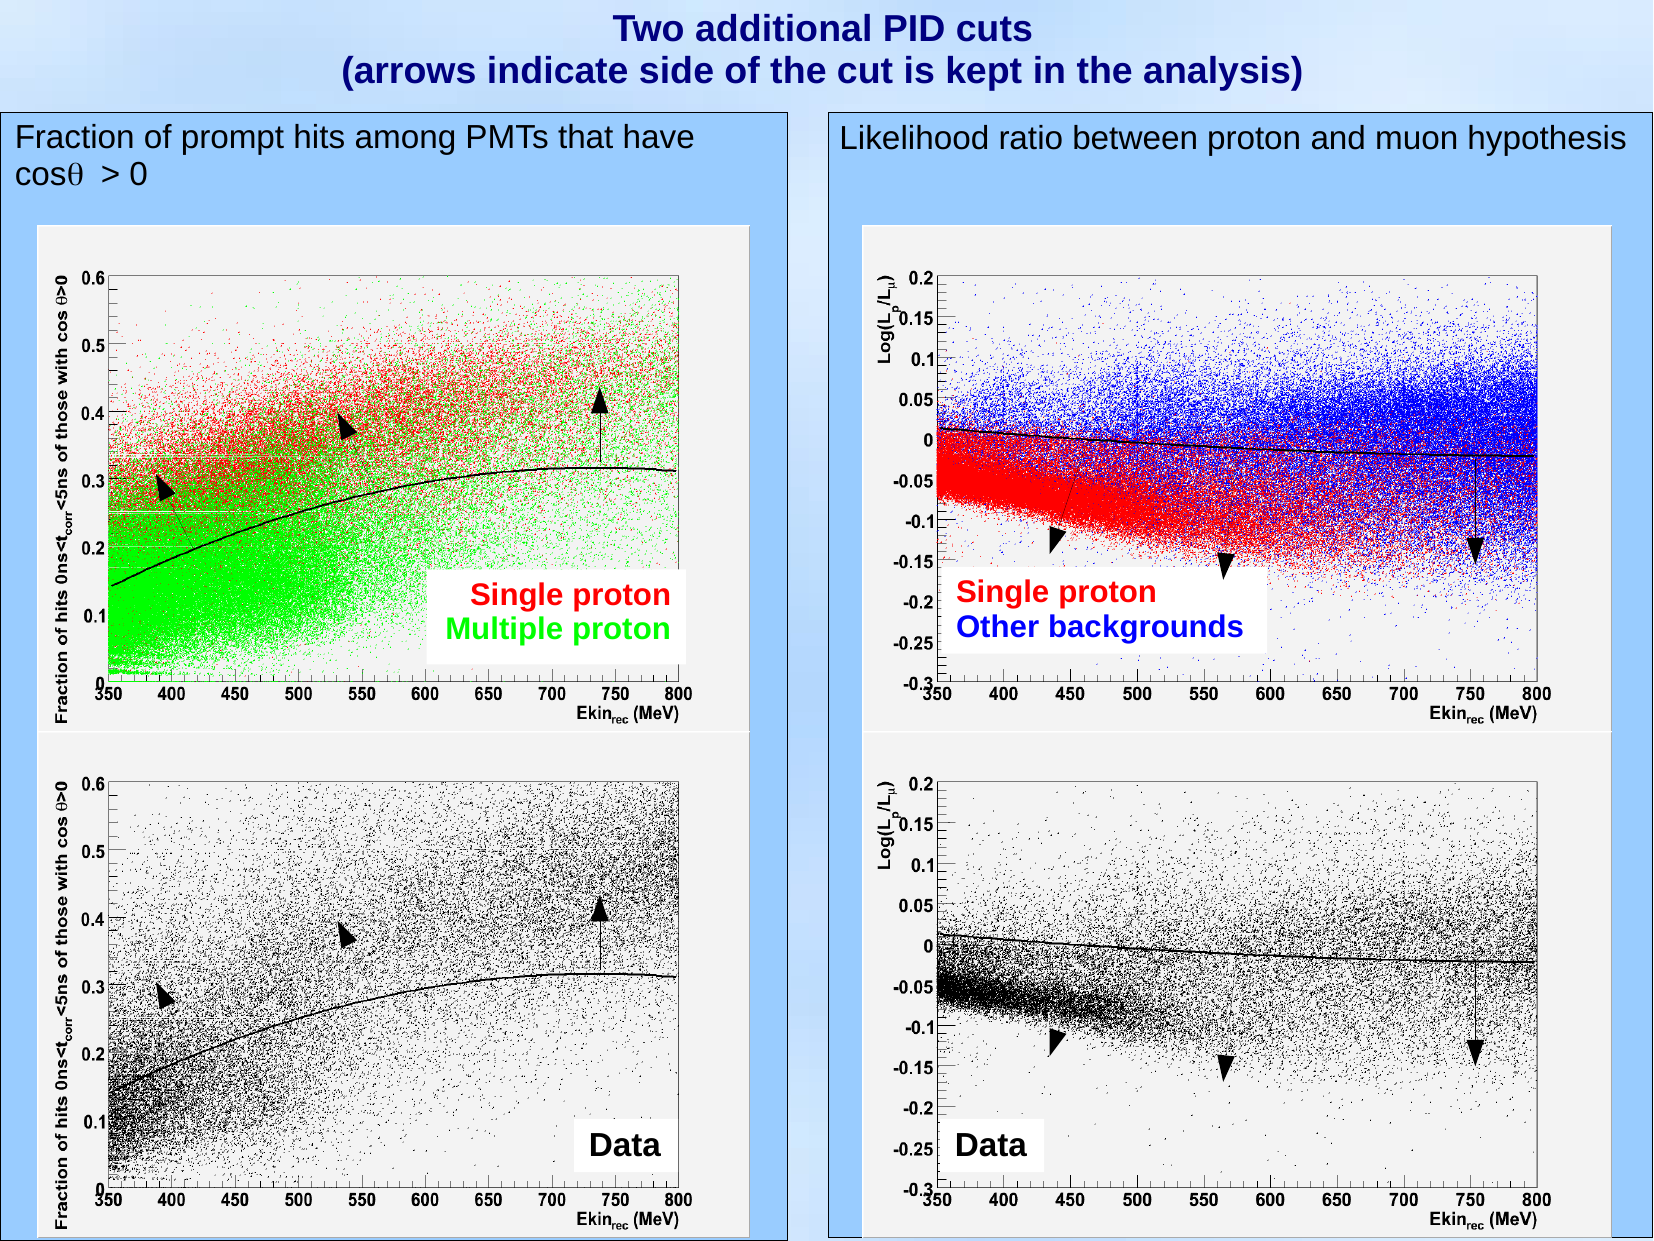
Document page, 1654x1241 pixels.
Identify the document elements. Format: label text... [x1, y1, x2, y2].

text_box Likelihood ratio between proton and muon hypothesis [824, 112, 1653, 165]
text_box Two additional PID cuts (arrows indicate side of the cut is kept in the analysis) [221, 0, 1425, 110]
text_box Data [574, 1118, 679, 1173]
text_box Data [940, 1118, 1045, 1173]
text_box [0, 205, 788, 1241]
picture [0, 0, 1654, 1241]
text_box Single proton Multiple proton [426, 569, 686, 665]
text_box Fraction of prompt hits among PMTs that have cosq > 0 [0, 111, 788, 205]
text_box [828, 165, 1653, 1238]
picture [37, 225, 750, 1238]
text_box Single proton Other backgrounds [941, 566, 1268, 654]
